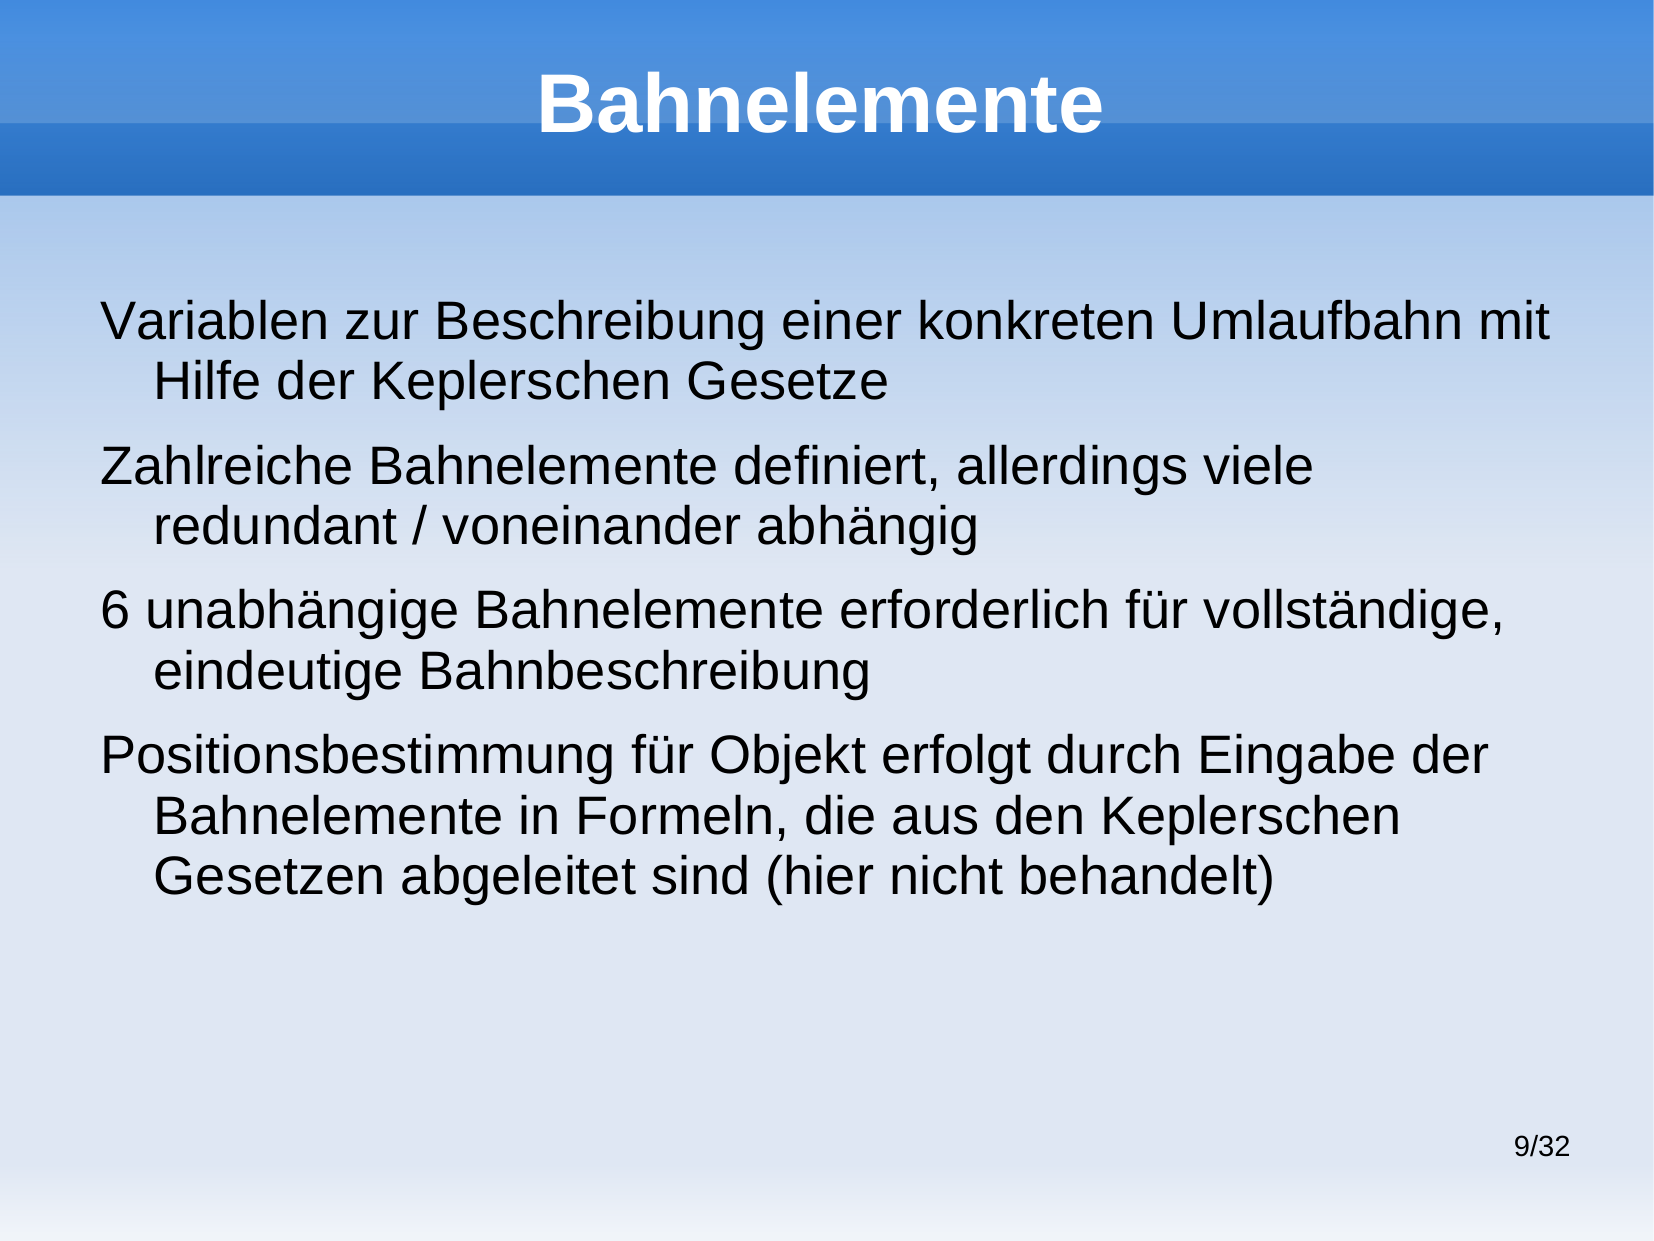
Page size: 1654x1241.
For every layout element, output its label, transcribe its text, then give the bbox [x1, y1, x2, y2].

picture [0, 0, 1654, 1241]
title Bahnelemente [76, 7, 1565, 200]
list Variablen zur Beschreibung einer konkreten Umlaufbahn mit Hilfe der Keplerschen Gesetze Zahlreiche Bahnelemente definiert, allerdings viele redundant / voneinander abhängig 6 unabhängige Bahnelemente erforderlich für vollständige, eindeutige Bahnbeschreibung Positionsbestimmung für Objekt erfolgt durch Eingabe der Bahnelemente in Formeln, die aus den Keplerschen Gesetzen abgeleitet sind (hier nicht behandelt) [82, 290, 1571, 1094]
